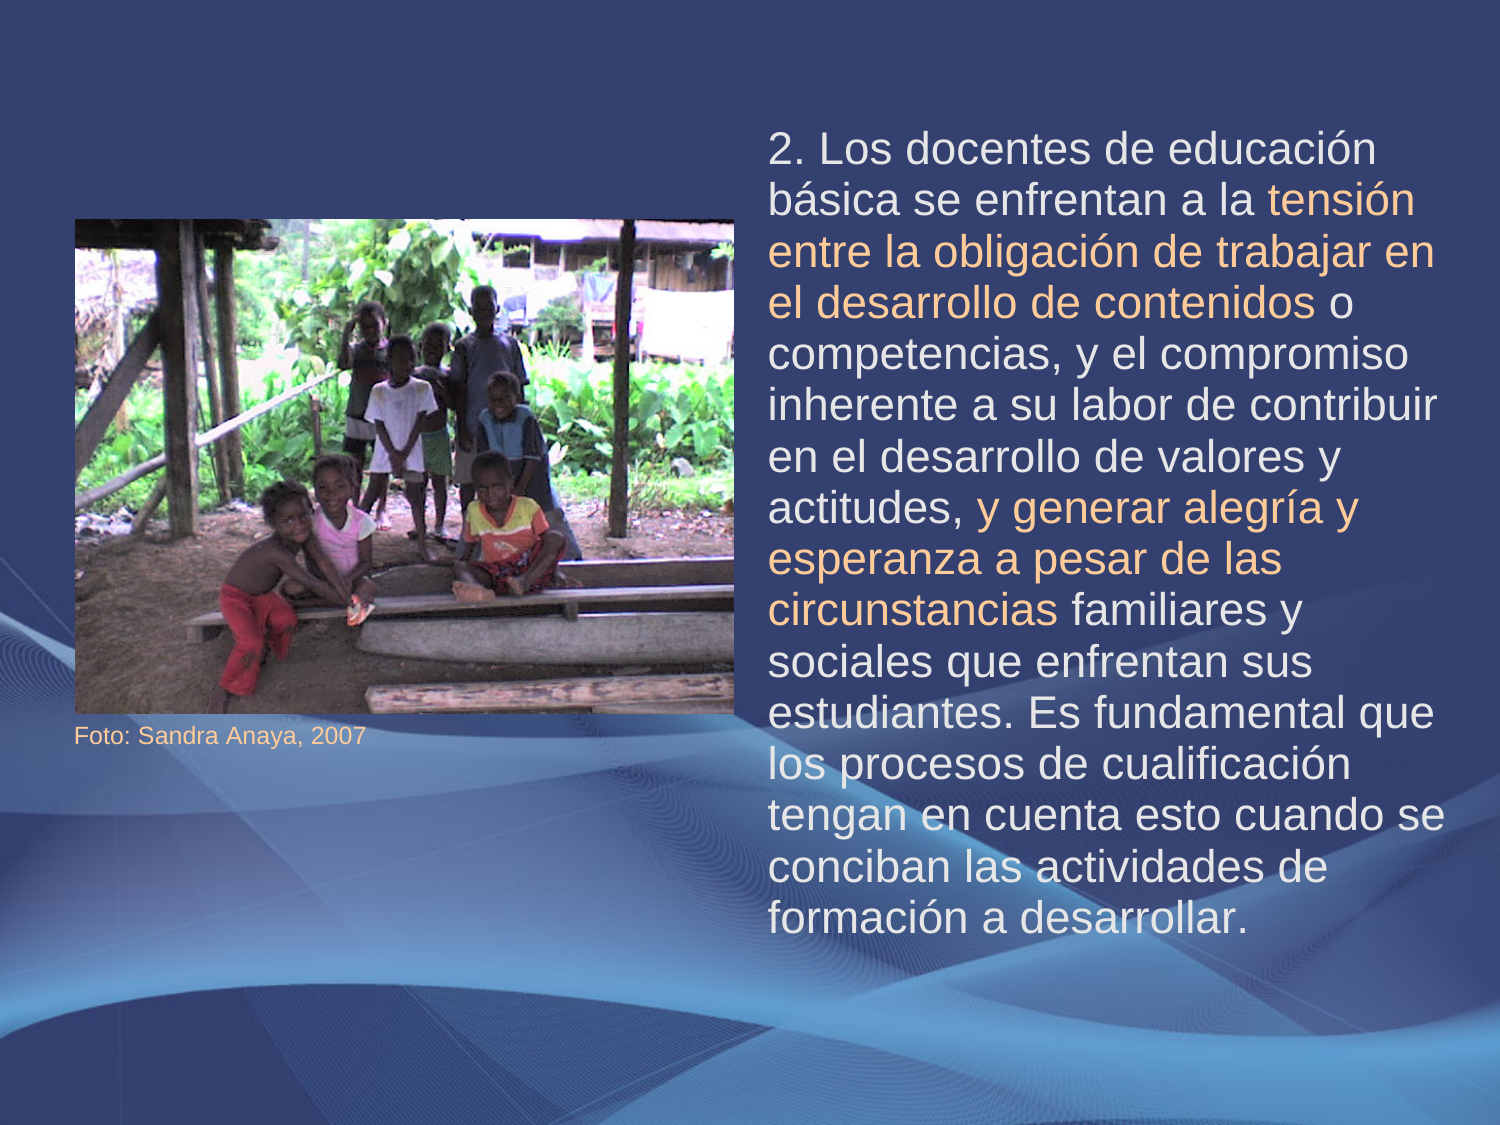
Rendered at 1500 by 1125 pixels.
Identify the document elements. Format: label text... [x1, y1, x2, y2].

picture [0, 0, 1500, 1125]
list 2. Los docentes de educación básica se enfrentan a la tensión entre la obligación de trabajar en el desarrollo de contenidos o competencias, y el compromiso inherente a su labor de contribuir en el desarrollo de valores y actitudes, y generar alegría y esperanza a pesar de las circunstancias familiares y sociales que enfrentan sus estudiantes. Es fundamental que los procesos de cualificación tengan en cuenta esto cuando se conciban las actividades de formación a desarrollar. [767, 123, 1477, 944]
text_box Foto: Sandra Anaya, 2007 [59, 714, 383, 758]
